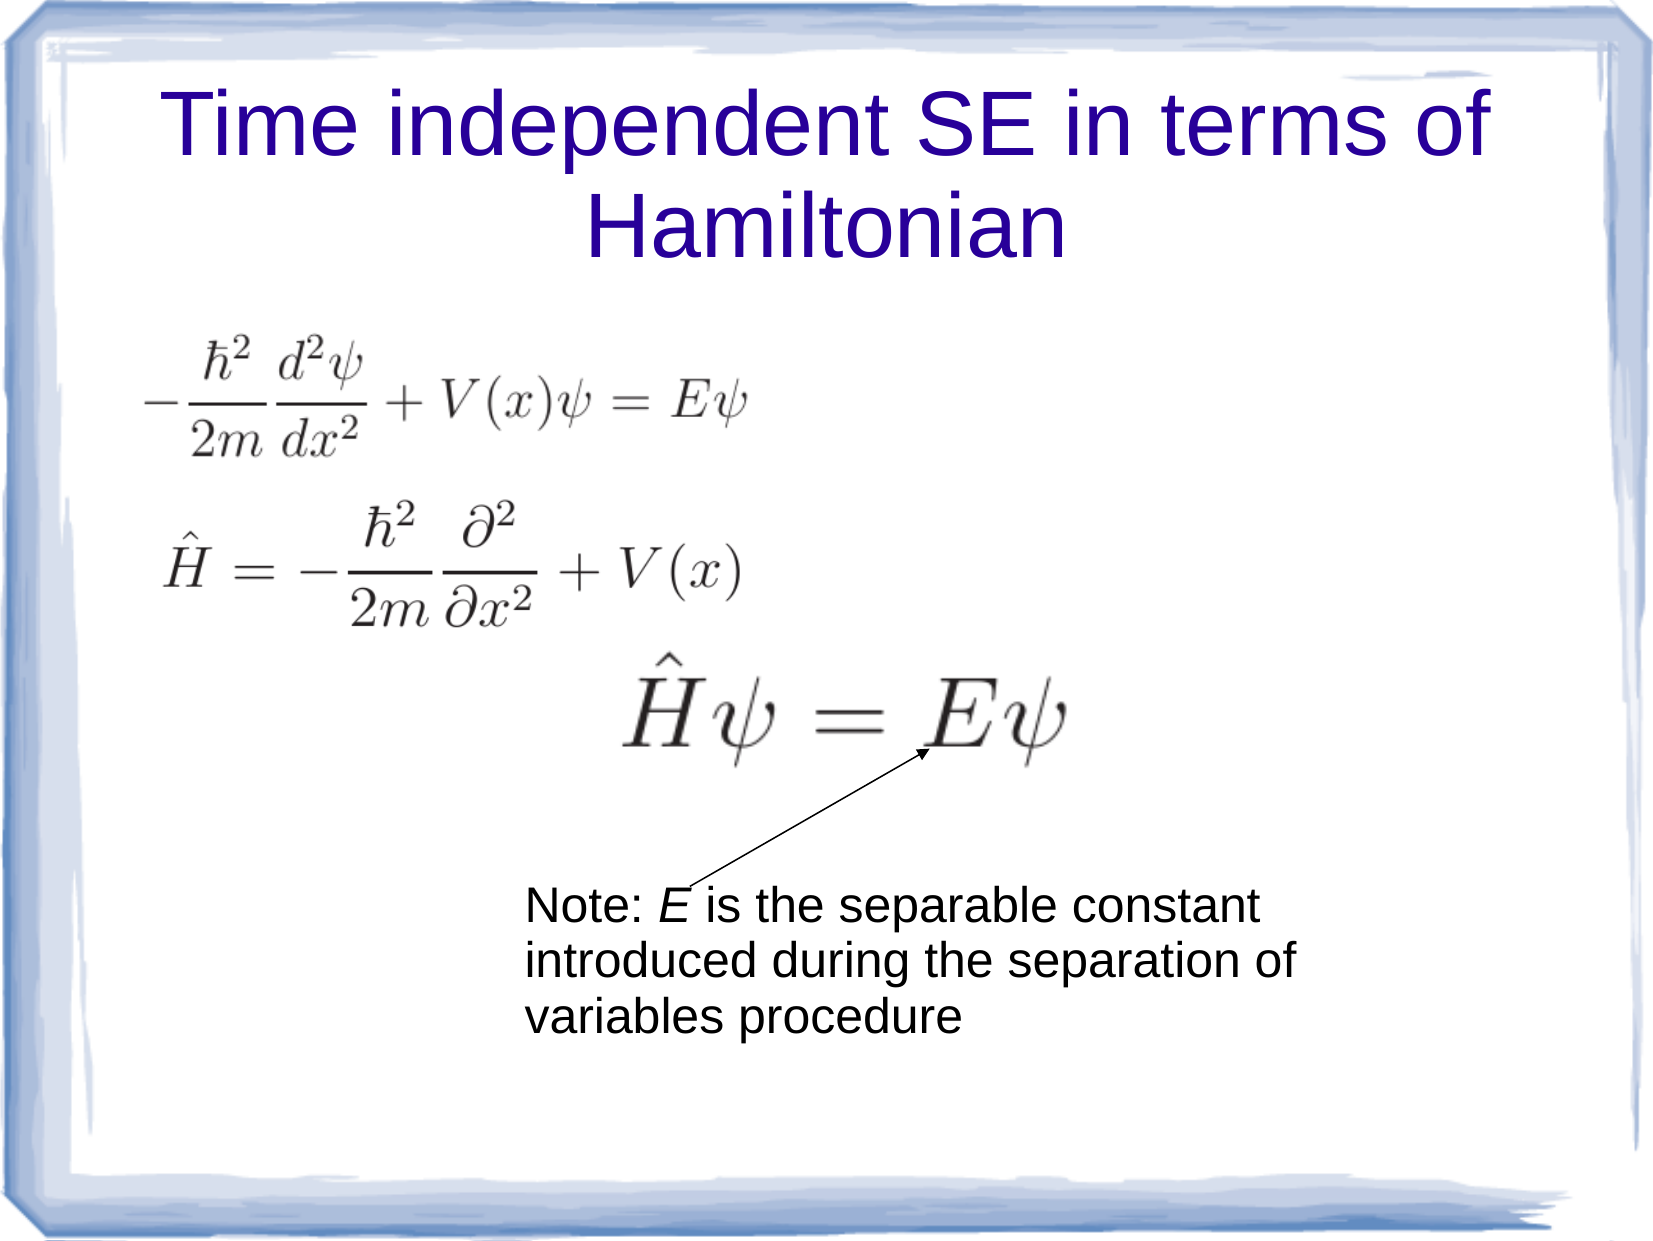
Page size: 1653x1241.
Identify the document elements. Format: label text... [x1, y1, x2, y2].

picture [0, 0, 1653, 1241]
title Time independent SE in terms of Hamiltonian [118, 66, 1535, 278]
text_box Note: E is the separable constant introduced during the separation of variables procedure [509, 870, 1350, 1109]
